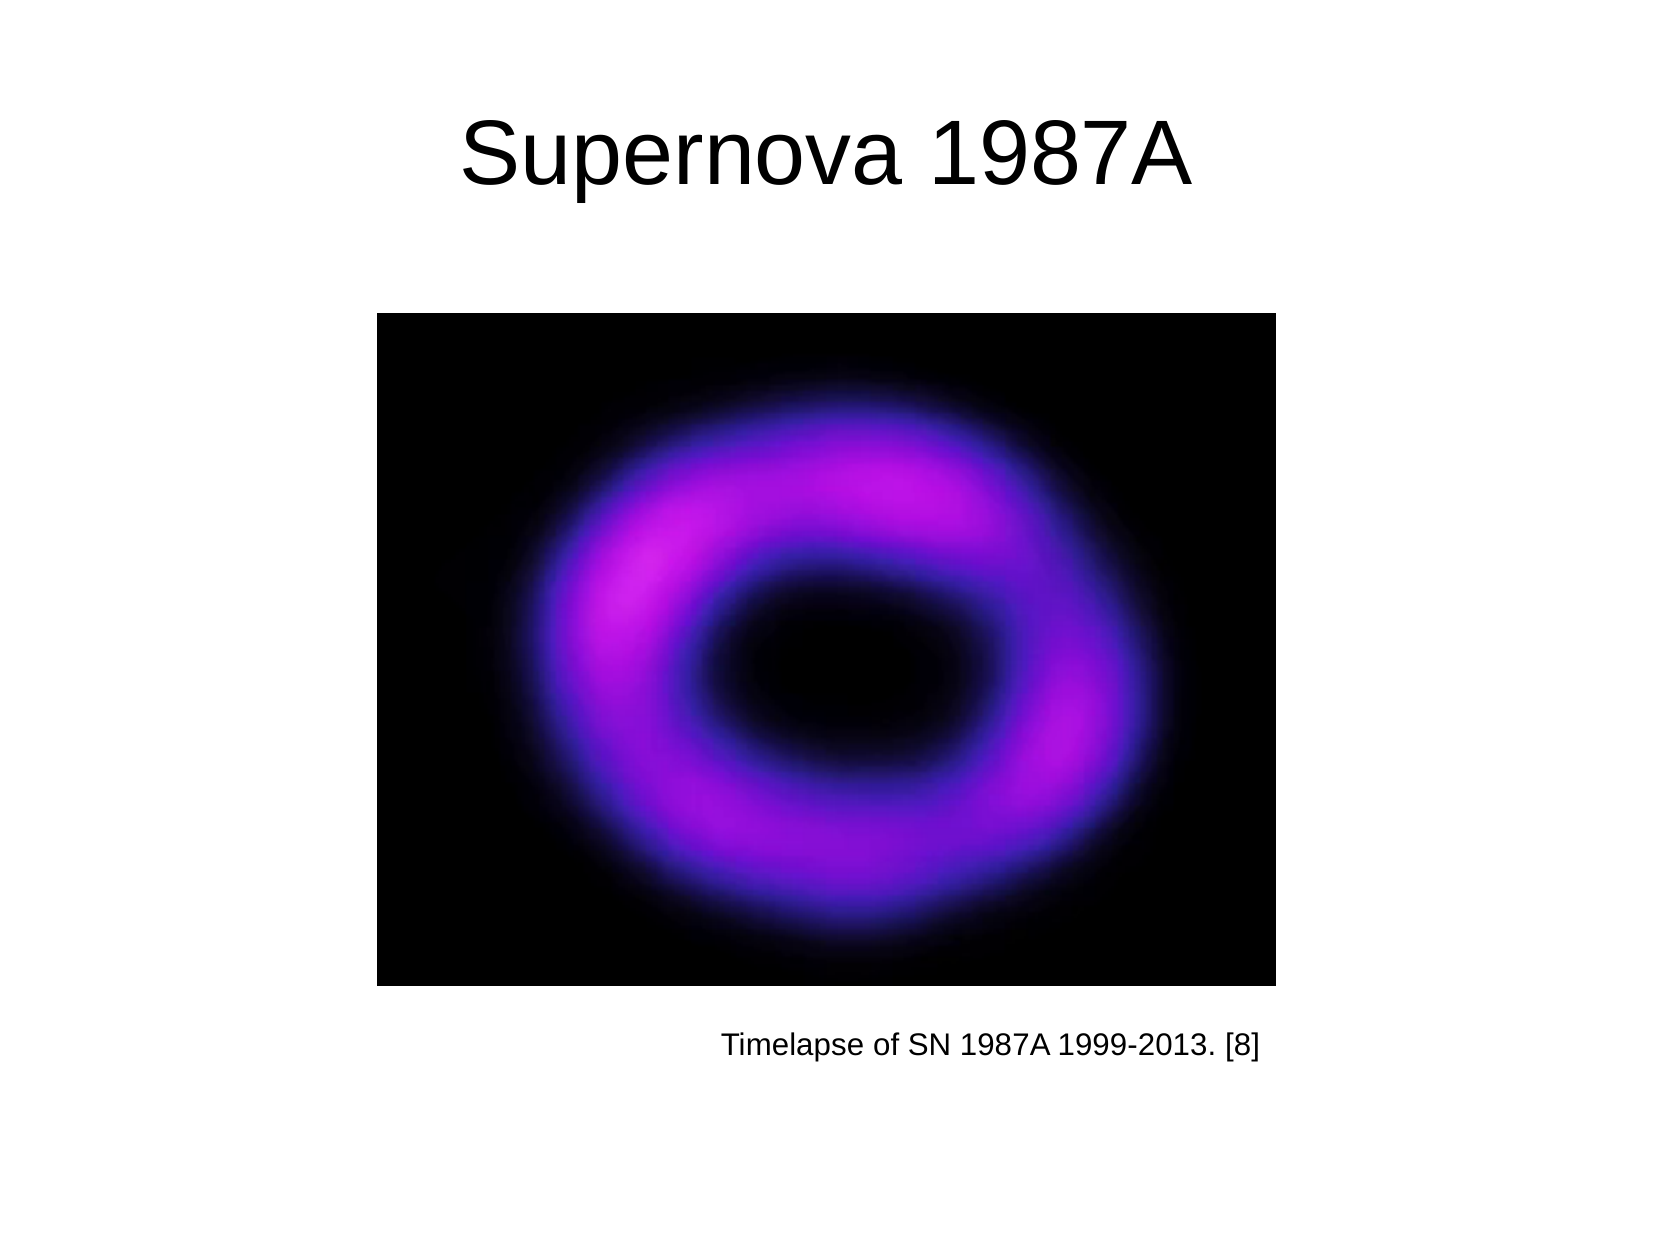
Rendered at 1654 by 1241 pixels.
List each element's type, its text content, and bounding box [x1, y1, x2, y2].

text_box Timelapse of SN 1987A 1999-2013. [8] [706, 1020, 1276, 1071]
title Supernova 1987A [82, 49, 1571, 257]
text_box [377, 312, 1277, 987]
